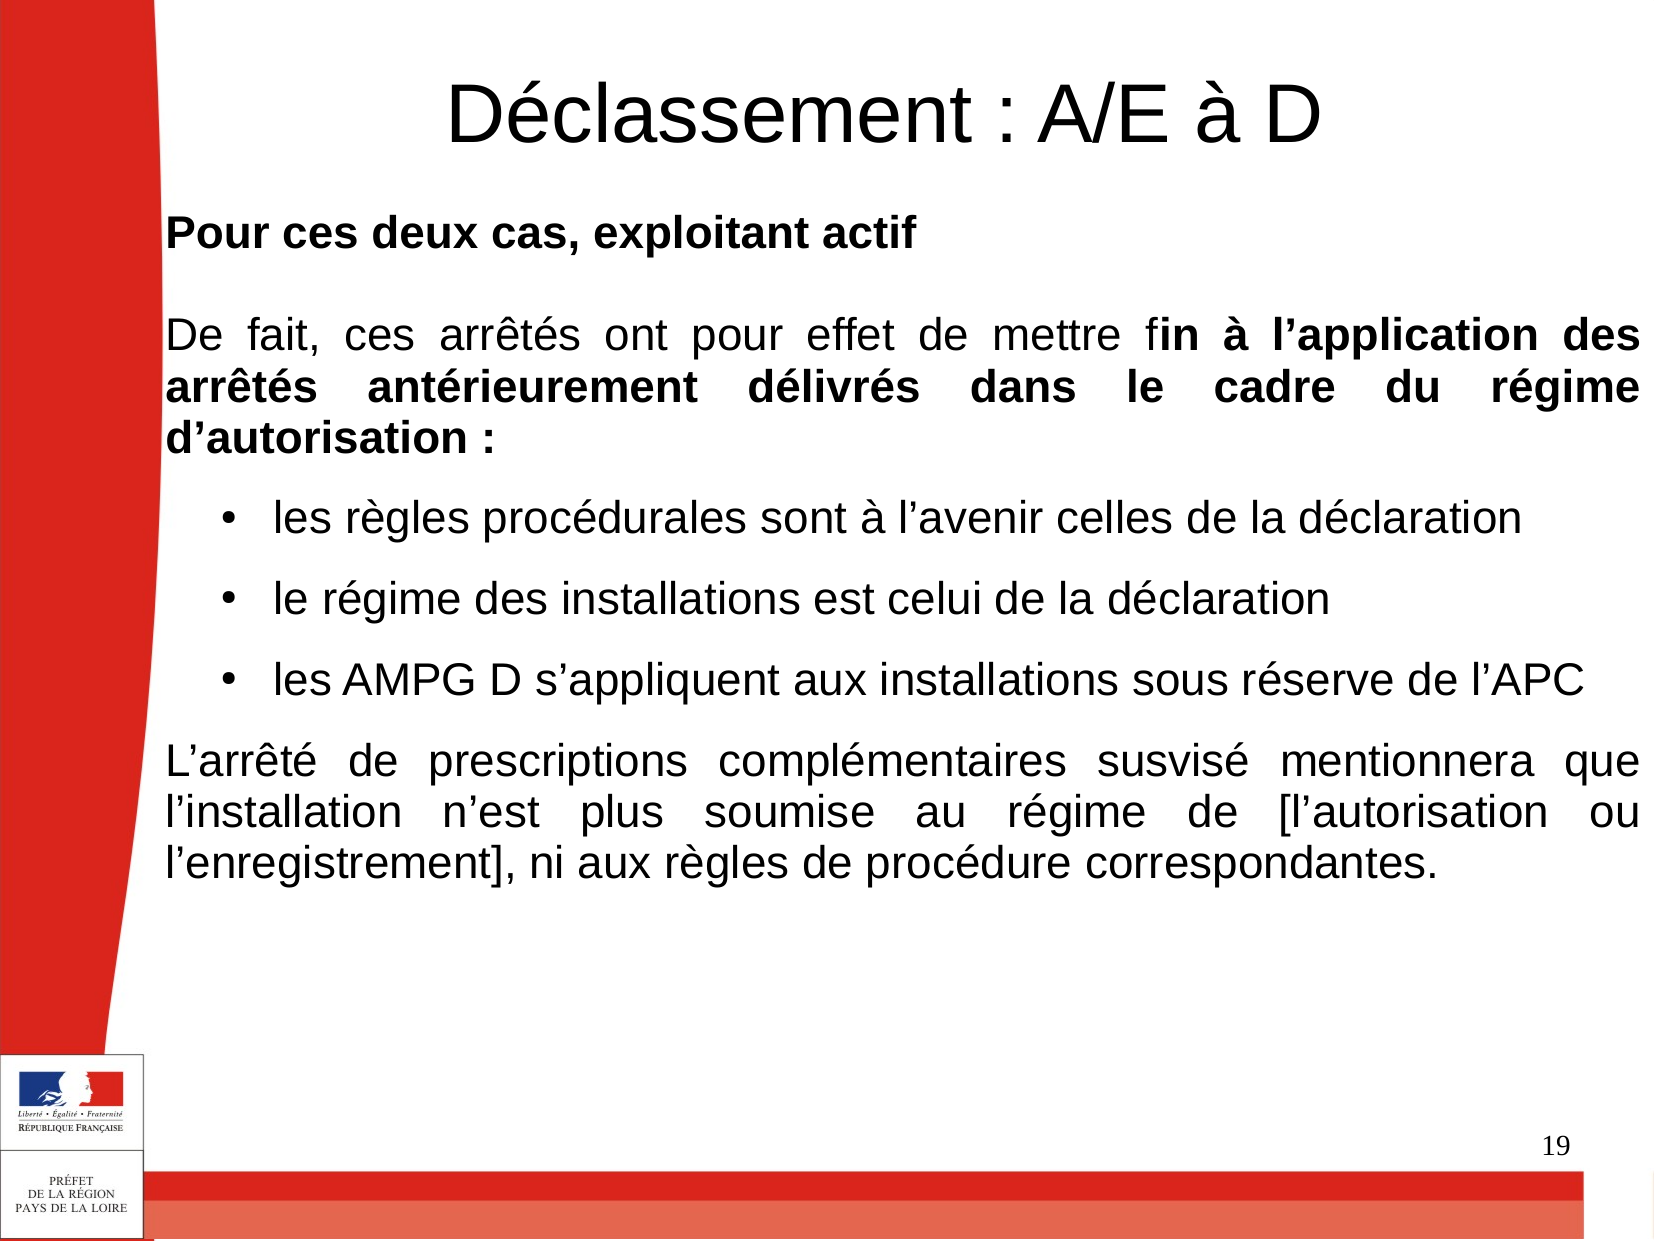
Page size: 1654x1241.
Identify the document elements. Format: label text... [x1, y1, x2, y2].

list Pour ces deux cas, exploitant actif De fait, ces arrêtés ont pour effet de mettre fin à l’application des arrêtés antérieurement délivrés dans le cadre du régime d’autorisation : les règles procédurales sont à l’avenir celles de la déclaration le régime des installations est celui de la déclaration les AMPG D s’appliquent aux installations sous réserve de l’APC L’arrêté de prescriptions complémentaires susvisé mentionnera que l’installation n’est plus soumise au régime de [l’autorisation ou l’enregistrement], ni aux règles de procédure correspondantes. [165, 206, 1642, 1093]
title Déclassement : A/E à D [165, 7, 1654, 214]
picture [0, 0, 1654, 1241]
